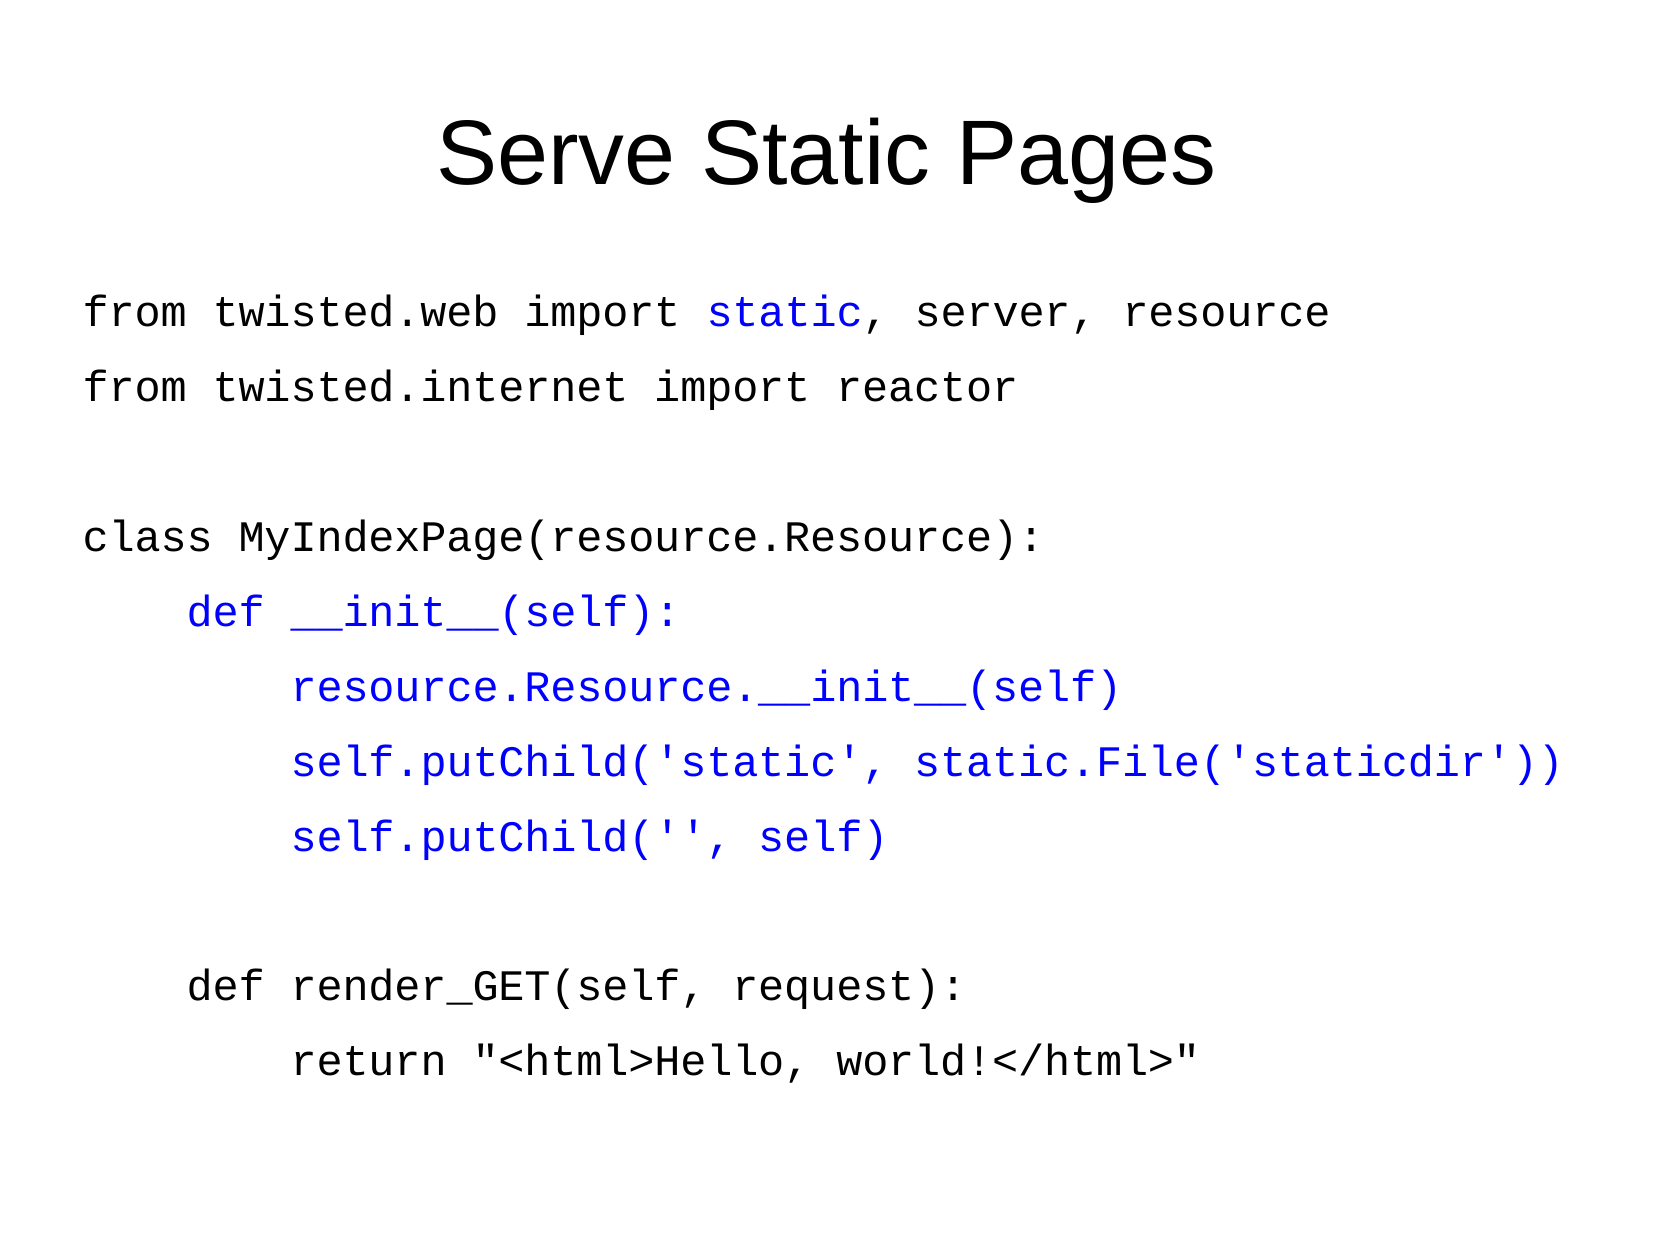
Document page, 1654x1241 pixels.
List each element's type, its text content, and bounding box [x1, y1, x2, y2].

list from twisted.web import static, server, resource from twisted.internet import reactor class MyIndexPage(resource.Resource): def __init__(self): resource.Resource.__init__(self) self.putChild('static', static.File('staticdir')) self.putChild('', self) def render_GET(self, request): return "<html>Hello, world!</html>" [82, 290, 1571, 1109]
title Serve Static Pages [82, 49, 1571, 257]
